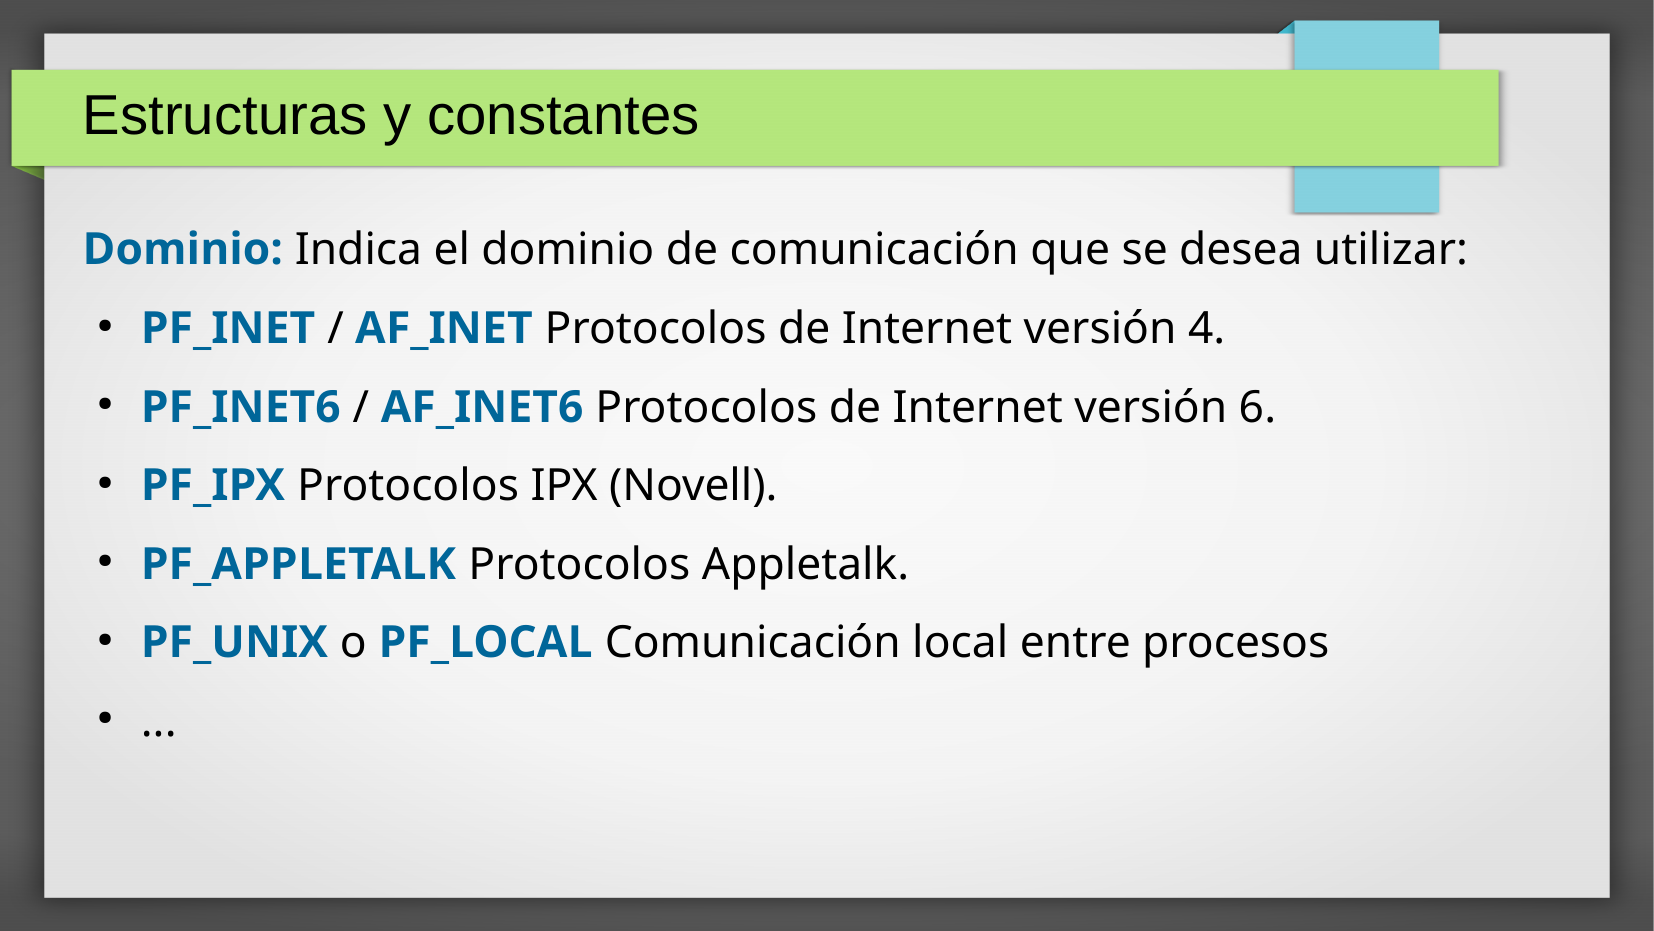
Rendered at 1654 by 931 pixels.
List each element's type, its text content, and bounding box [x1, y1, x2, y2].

picture [0, 0, 1654, 931]
list Dominio: Indica el dominio de comunicación que se desea utilizar: PF_INET / AF_INET Protocolos de Internet versión 4. PF_INET6 / AF_INET6 Protocolos de Internet versión 6. PF_IPX Protocolos IPX (Novell). PF_APPLETALK Protocolos Appletalk. PF_UNIX o PF_LOCAL Comunicación local entre procesos ... [82, 217, 1571, 758]
title Estructuras y constantes [82, 70, 1264, 160]
